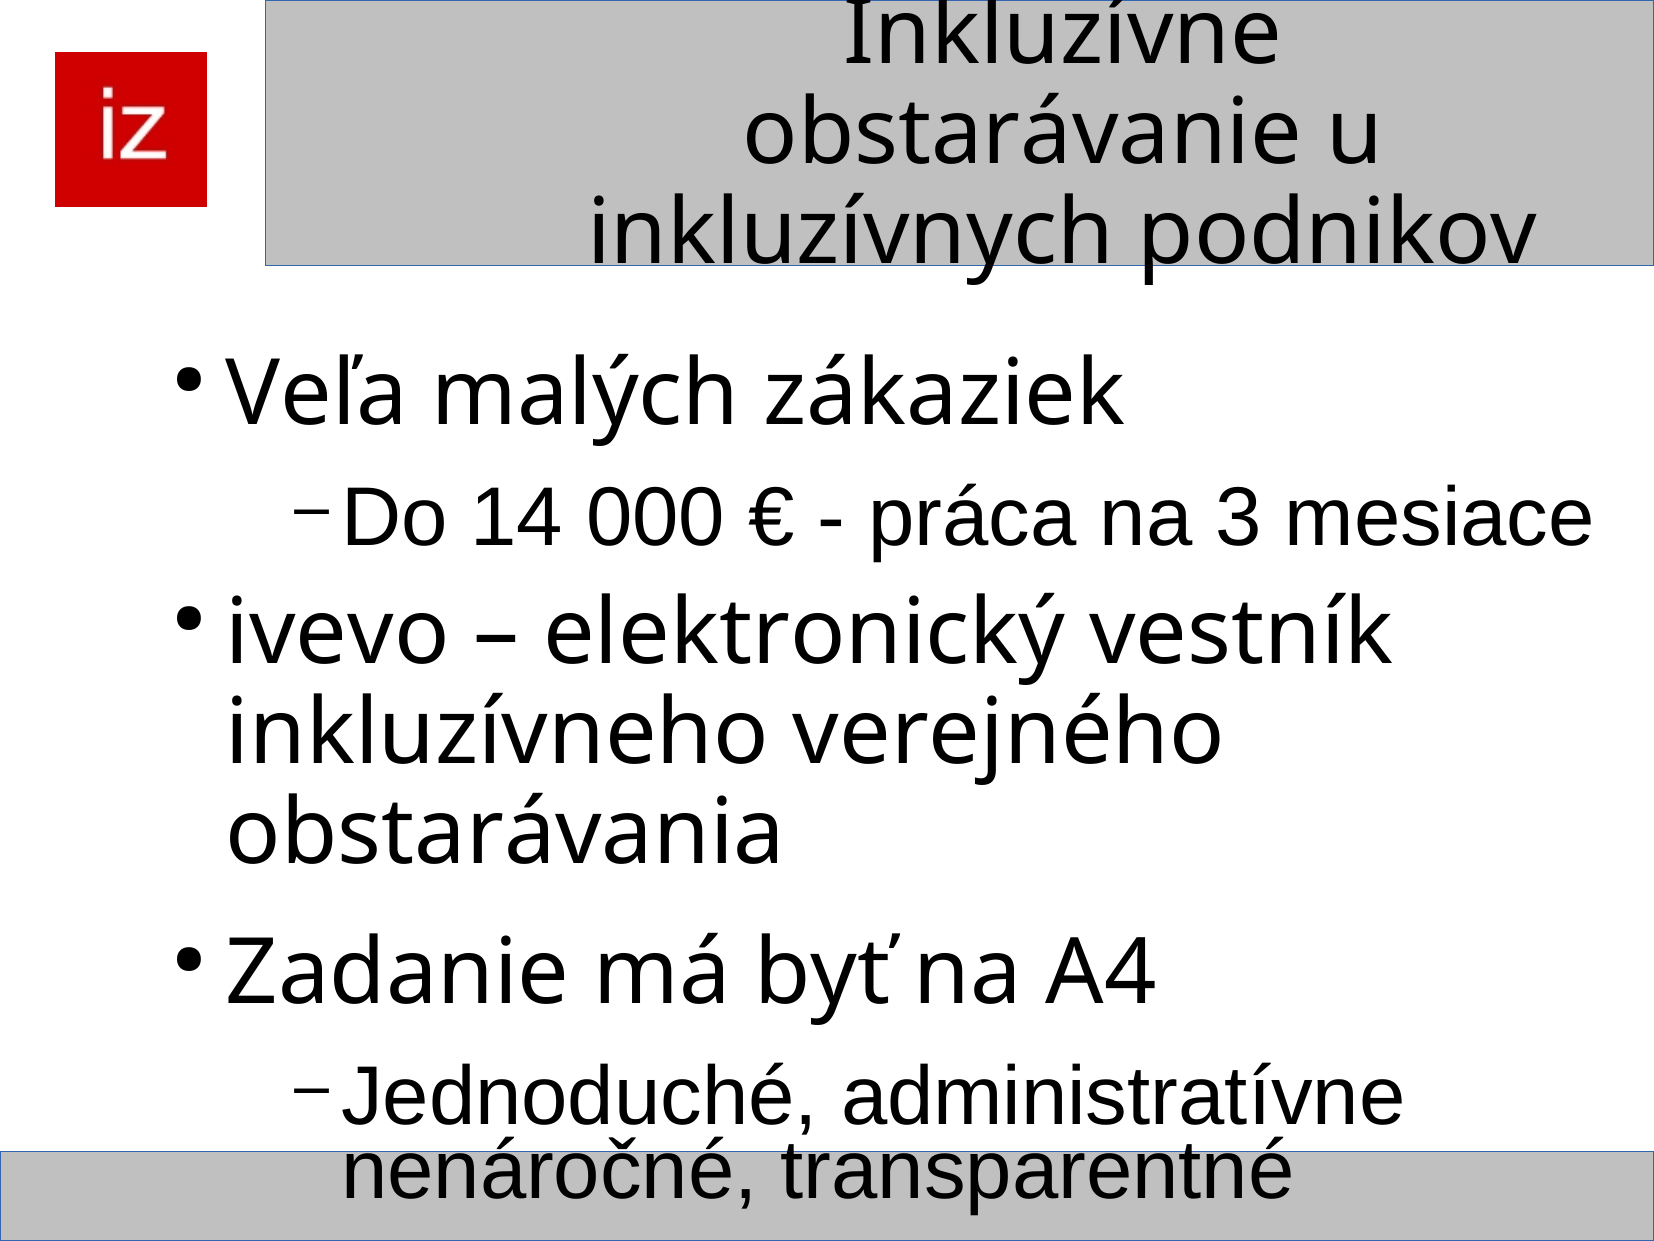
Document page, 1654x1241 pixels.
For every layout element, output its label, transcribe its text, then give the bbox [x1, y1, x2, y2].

picture [55, 52, 207, 207]
list Veľa malých zákaziek Do 14 000 € - práca na 3 mesiace ivevo – elektronický vestník inkluzívneho verejného obstarávania Zadanie má byť na A4 Jednoduché, administratívne nenáročné, transparentné [59, 344, 1625, 1176]
title Inkluzívne obstarávanie u inkluzívnych podnikov [561, 29, 1565, 237]
